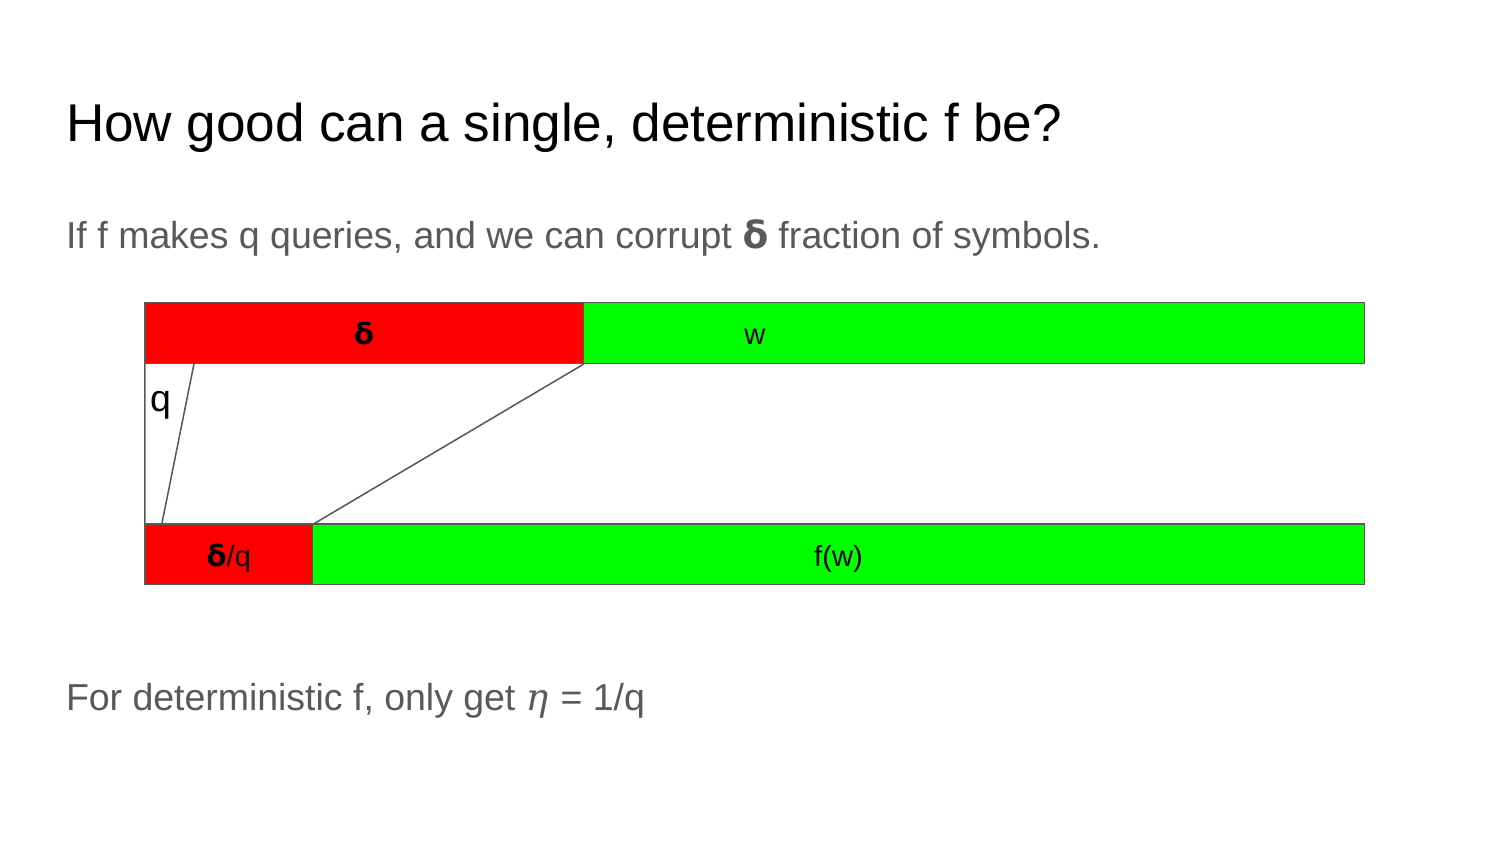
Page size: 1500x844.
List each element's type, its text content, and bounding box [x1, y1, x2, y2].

text_box w [584, 302, 1365, 364]
title How good can a single, deterministic f be? [51, 72, 1449, 167]
text_box f(w) [312, 523, 1365, 585]
text_box 𝝳 [144, 302, 584, 364]
text_box 𝝳/q [144, 523, 312, 585]
text_box q [135, 358, 214, 434]
list If f makes q queries, and we can corrupt 𝝳 fraction of symbols. [51, 189, 1449, 291]
text_box For deterministic f, only get 𝜂 = 1/q [51, 658, 801, 734]
